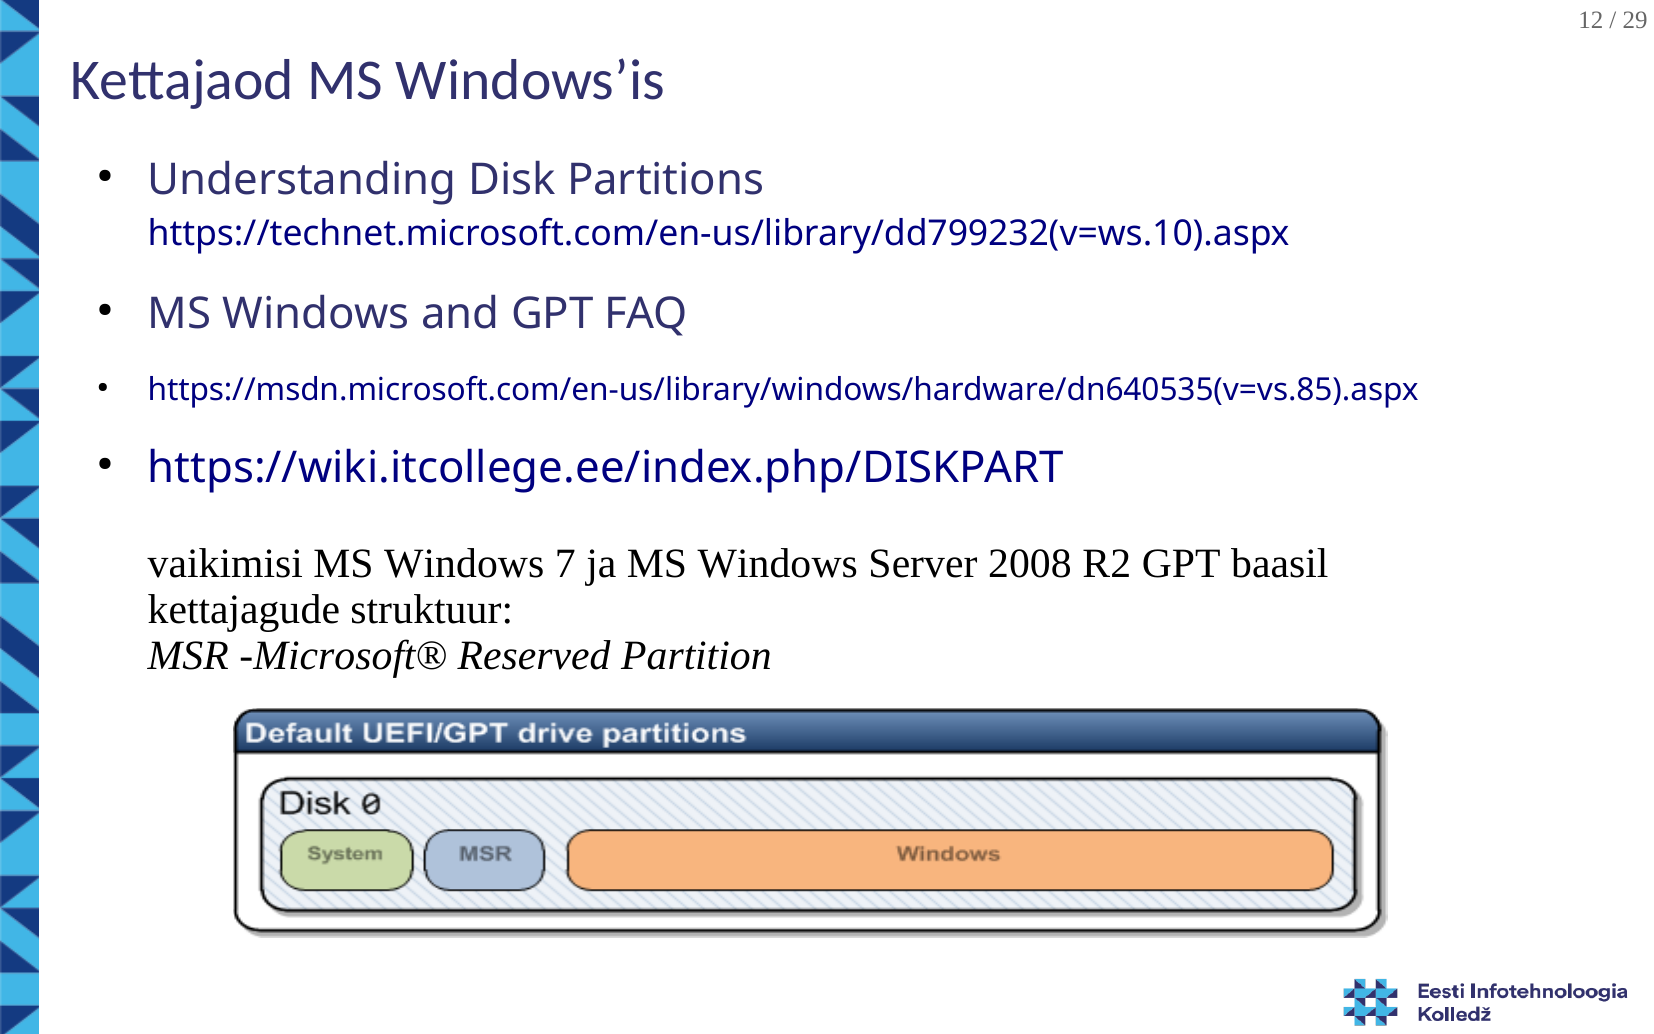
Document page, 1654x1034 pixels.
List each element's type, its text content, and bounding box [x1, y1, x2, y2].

picture [233, 708, 1388, 938]
title Kettajaod MS Windows’is [70, 41, 1630, 130]
list Understanding Disk Partitions https://technet.microsoft.com/en-us/library/dd799232(v=ws.10).aspx MS Windows and GPT FAQ https://msdn.microsoft.com/en-us/library/windows/hardware/dn640535(v=vs.85).aspx https://wiki.itcollege.ee/index.php/DISKPART [80, 147, 1536, 497]
text_box vaikimisi MS Windows 7 ja MS Windows Server 2008 R2 GPT baasil kettajagude struktuur: MSR -Microsoft® Reserved Partition [147, 540, 1359, 680]
